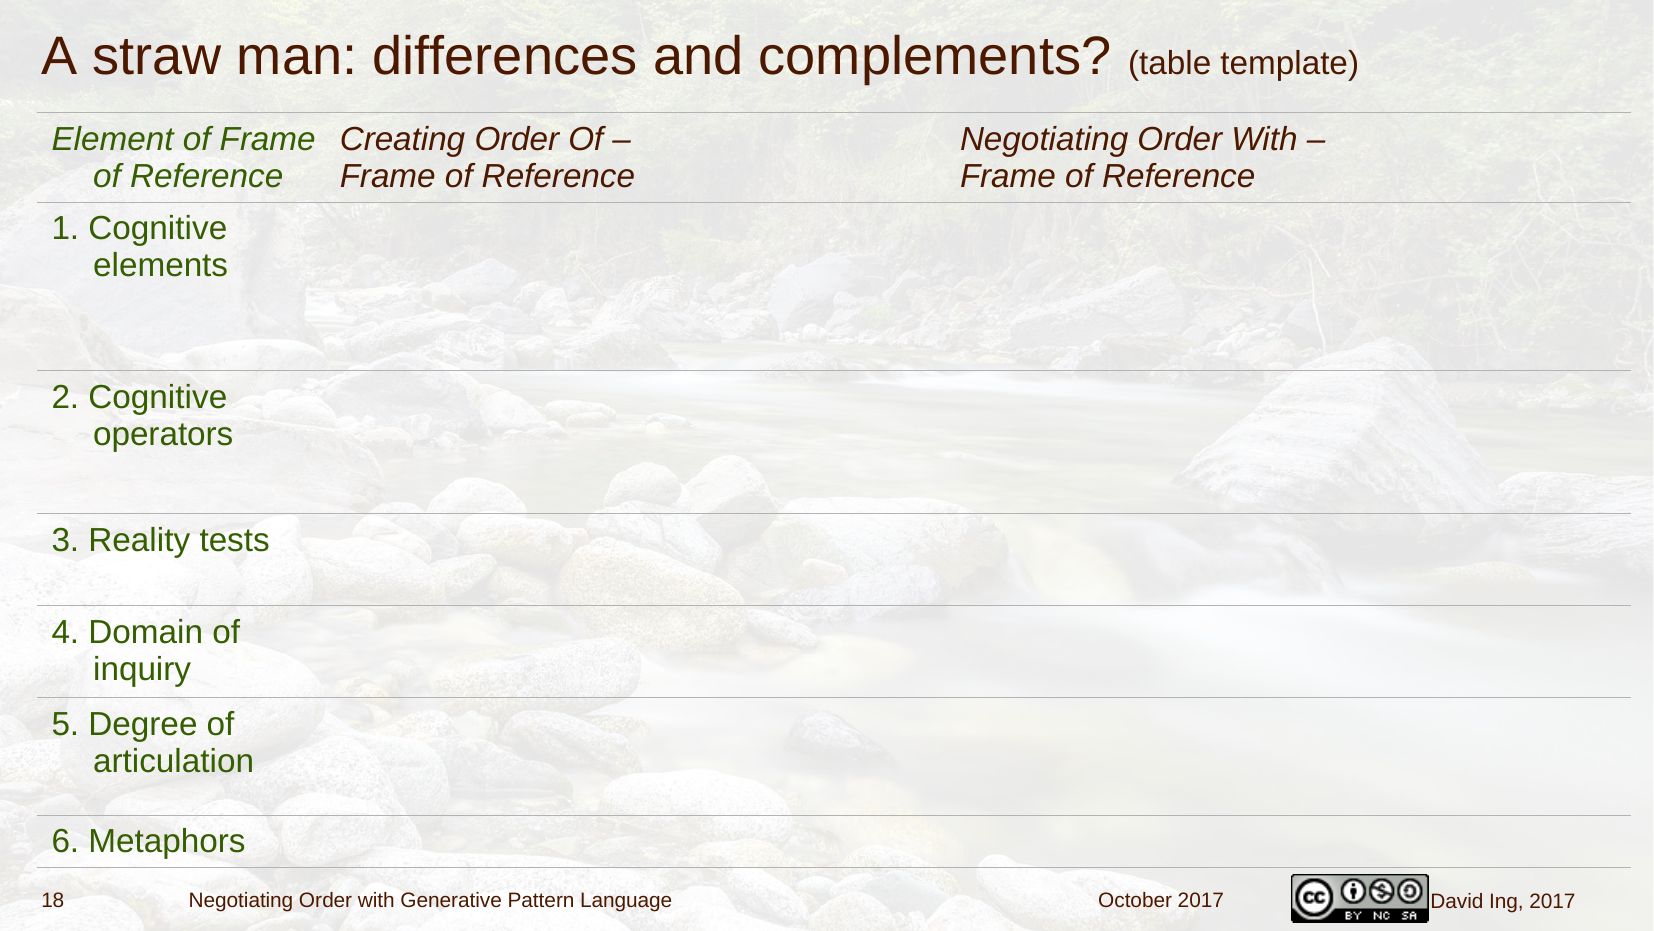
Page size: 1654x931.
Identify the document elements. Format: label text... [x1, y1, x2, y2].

table_cell 5. Degree of articulation [37, 698, 334, 815]
table_cell [945, 203, 1631, 370]
table_cell 6. Metaphors [37, 816, 334, 867]
text_box [1003, 583, 1033, 654]
title A straw man: differences and complements? (table template) [41, 30, 1613, 112]
table_cell [945, 606, 1631, 697]
picture [0, 0, 1654, 931]
table_header Negotiating Order With – Frame of Reference [945, 113, 1631, 202]
table_header Element of Frame of Reference [37, 113, 334, 202]
table_cell [334, 698, 945, 815]
table_cell [334, 371, 945, 513]
table_header Creating Order Of – Frame of Reference [334, 113, 945, 202]
table_cell [334, 816, 945, 867]
table_cell [945, 371, 1631, 513]
table_cell [945, 816, 1631, 867]
table_cell [334, 606, 945, 697]
table_cell [334, 514, 945, 605]
table_cell 4. Domain of inquiry [37, 606, 334, 697]
table_cell 2. Cognitive operators [37, 371, 334, 513]
table_cell [945, 698, 1631, 815]
table_cell 1. Cognitive elements [37, 203, 334, 370]
table_cell 3. Reality tests [37, 514, 334, 605]
table_cell [334, 203, 945, 370]
table_cell [945, 514, 1631, 605]
